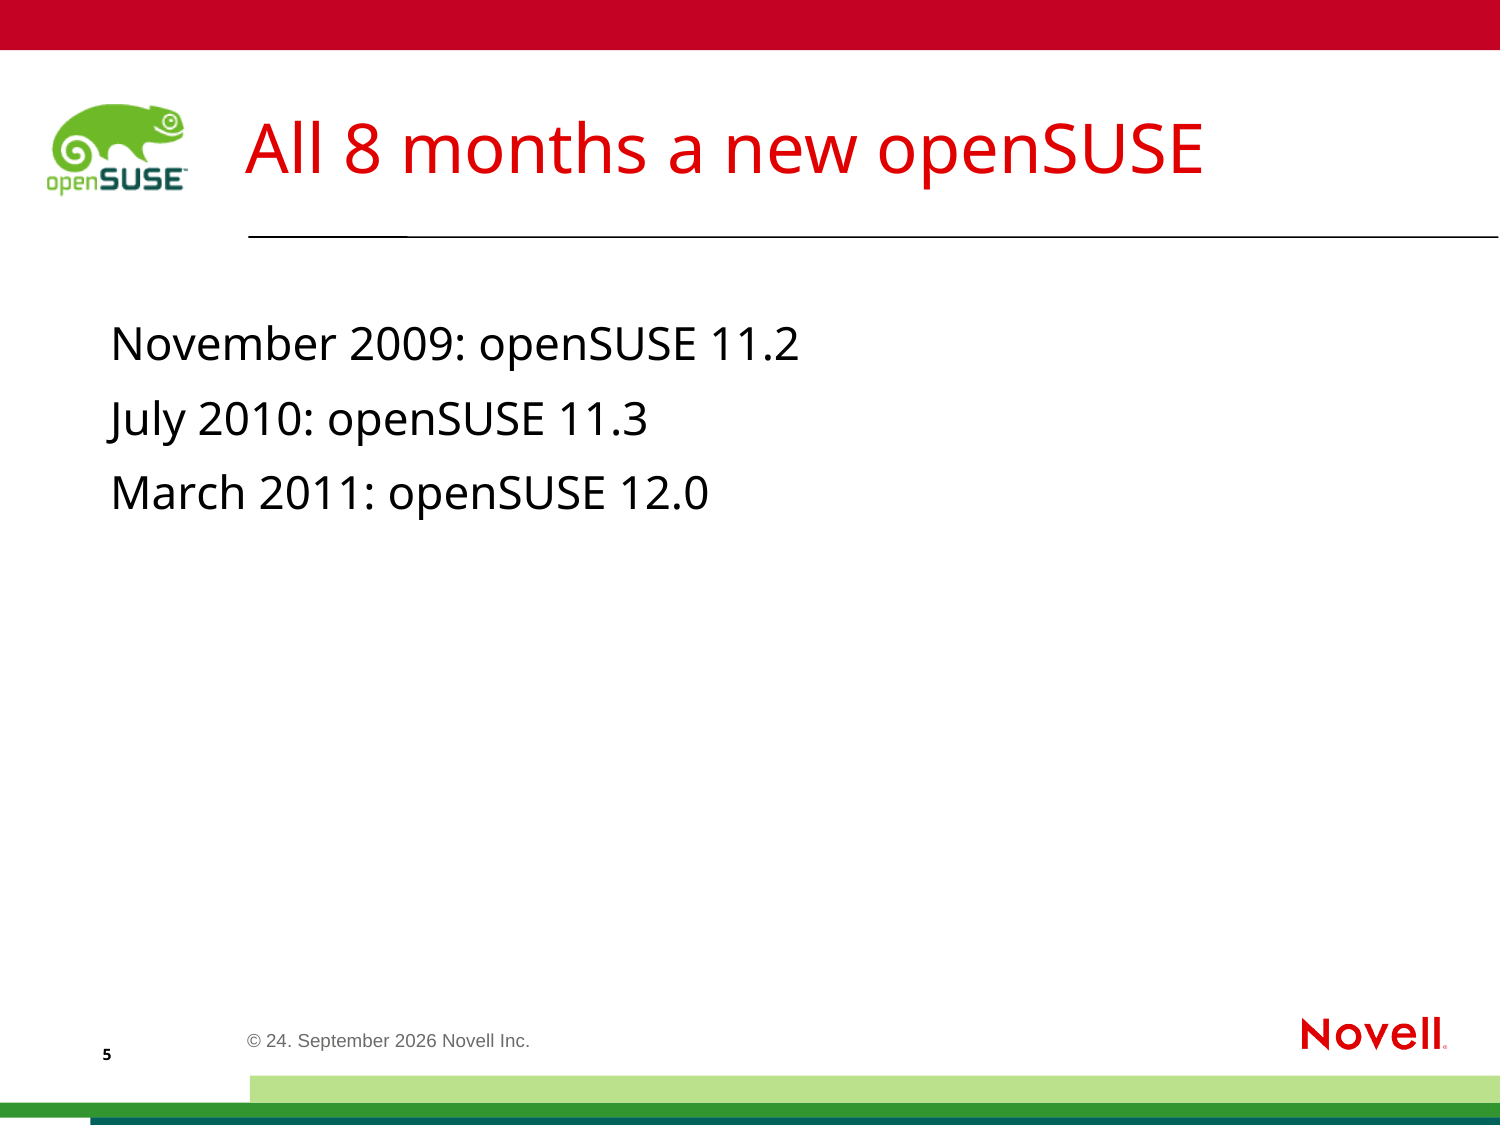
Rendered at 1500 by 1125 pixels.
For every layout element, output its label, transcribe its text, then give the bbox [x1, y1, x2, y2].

picture [1295, 1011, 1453, 1056]
list November 2009: openSUSE 11.2 July 2010: openSUSE 11.3 March 2011: openSUSE 12.0 [110, 312, 1391, 1022]
picture [47, 104, 188, 197]
title All 8 months a new openSUSE [245, 68, 1408, 231]
